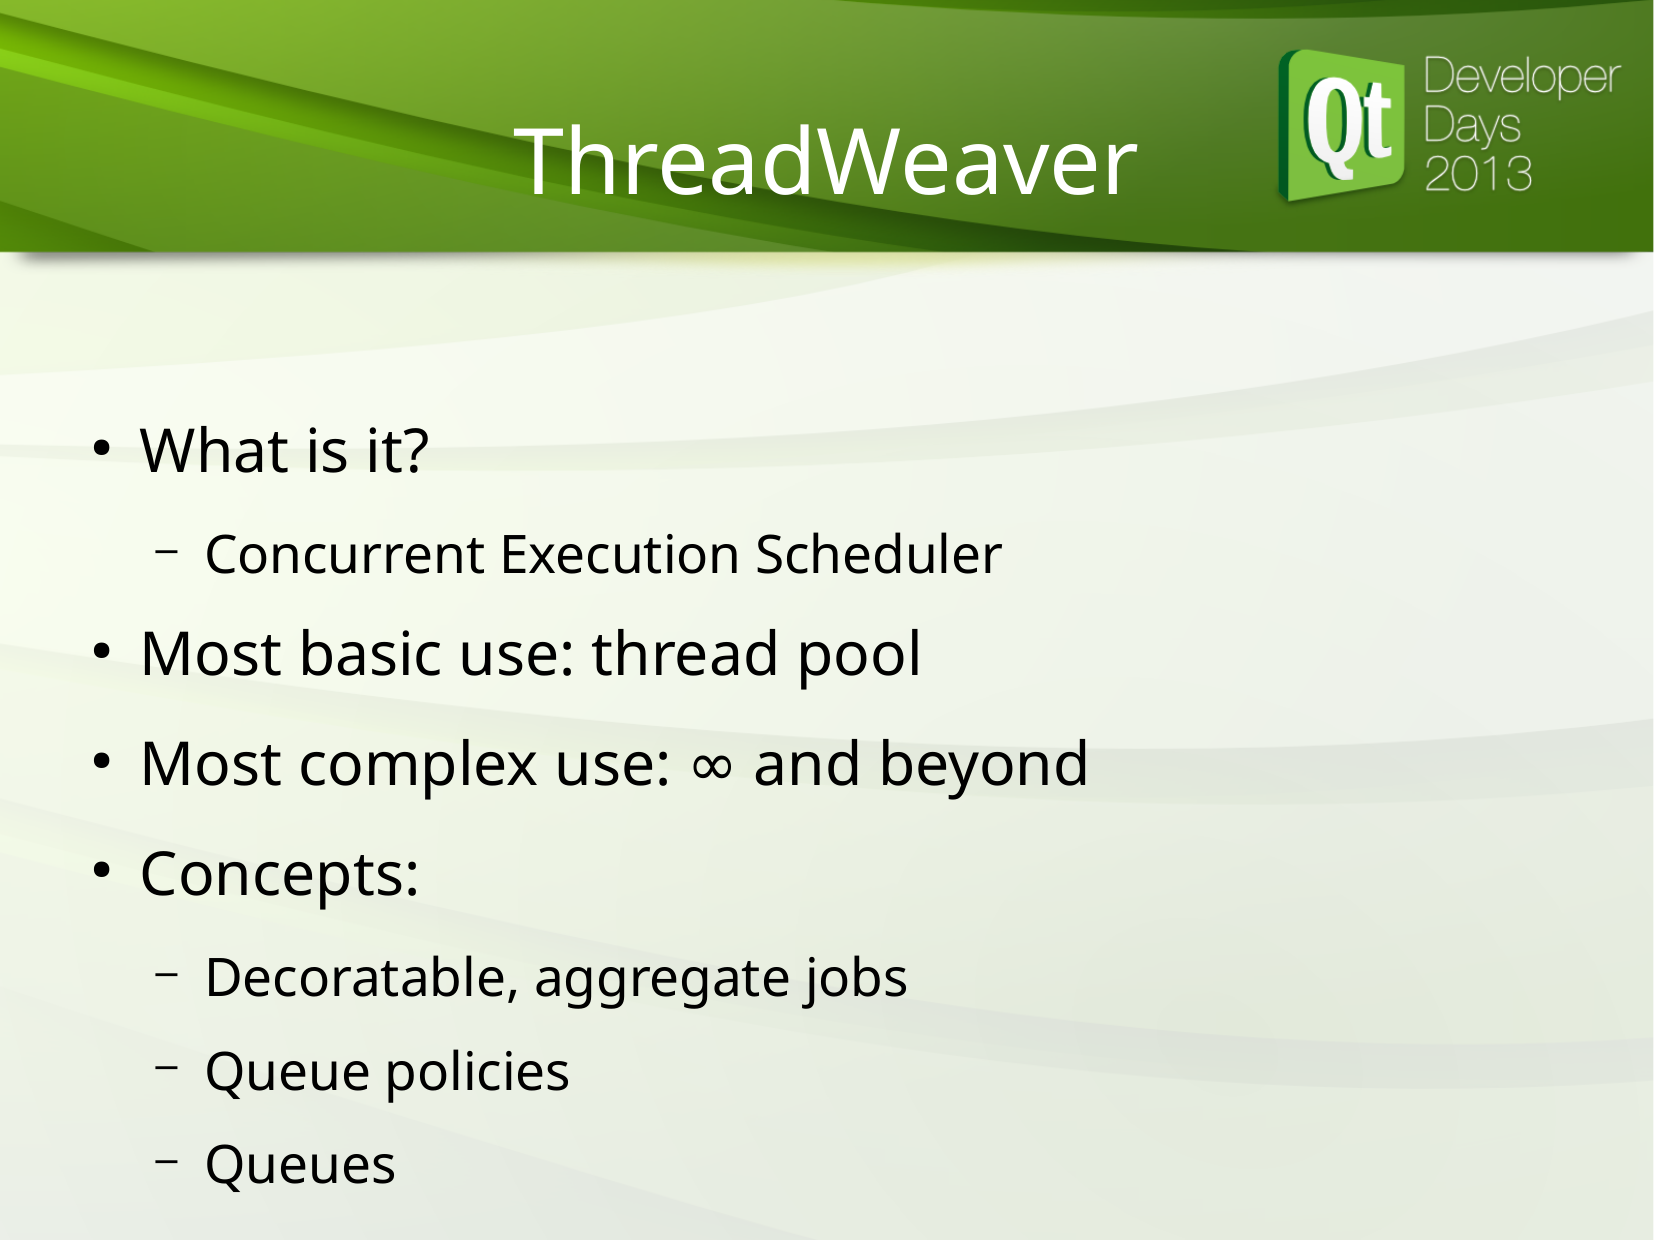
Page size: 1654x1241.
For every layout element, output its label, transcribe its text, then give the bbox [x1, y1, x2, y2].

list What is it? Concurrent Execution Scheduler Most basic use: thread pool Most complex use: ∞ and beyond Concepts: Decoratable, aggregate jobs Queue policies Queues [75, 297, 1576, 1201]
title ThreadWeaver [82, 55, 1571, 263]
picture [0, 0, 1654, 1240]
